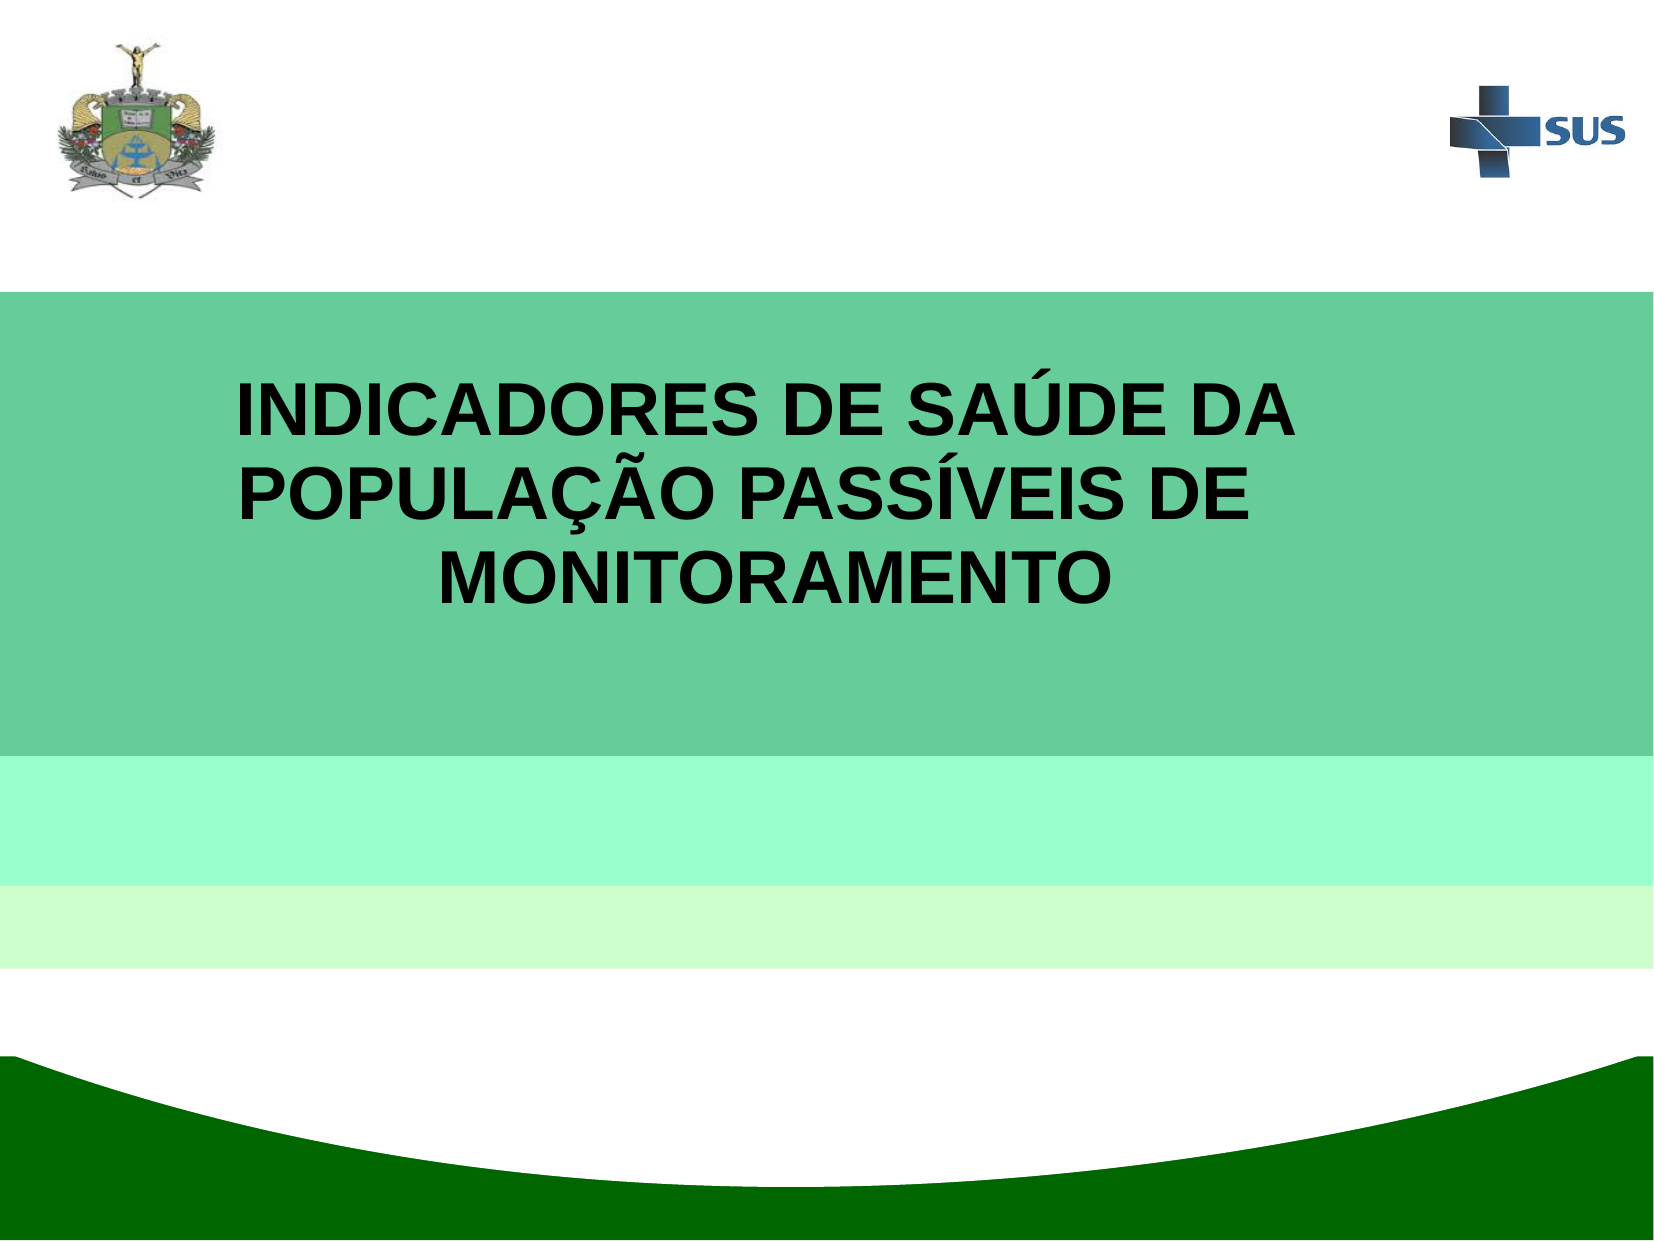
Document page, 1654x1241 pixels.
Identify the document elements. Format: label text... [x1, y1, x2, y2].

text_box [0, 1050, 1654, 1241]
picture [1449, 85, 1630, 178]
text_box INDICADORES DE SAÚDE DA POPULAÇÃO PASSÍVEIS DE MONITORAMENTO [212, 359, 1465, 711]
text_box [0, 159, 1654, 1012]
picture [47, 35, 225, 213]
